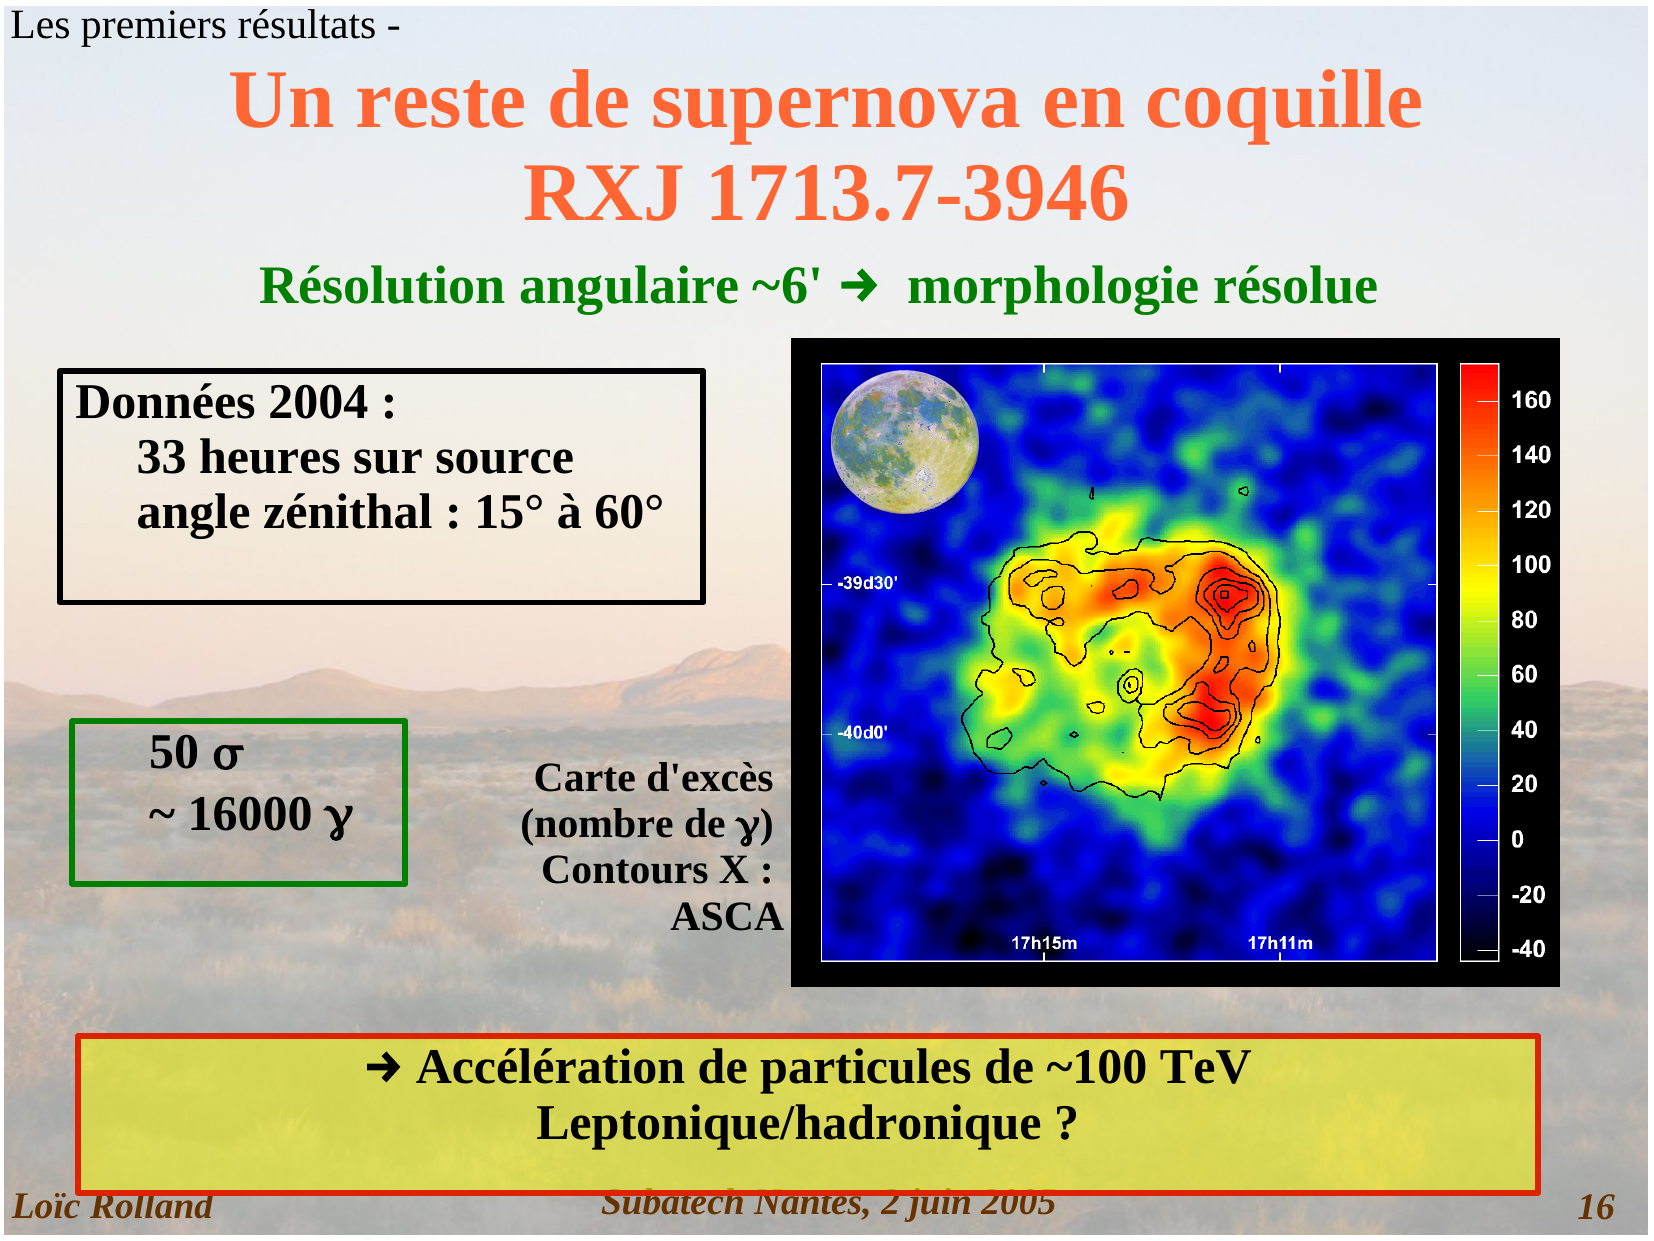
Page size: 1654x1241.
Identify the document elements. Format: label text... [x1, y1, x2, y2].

text_box Les premiers résultats - [0, 0, 1654, 59]
list 50  ~ 16000  [72, 721, 406, 884]
picture [4, 271, 1648, 1235]
text_box Carte d'excès (nombre de ) Contours X : ASCA [508, 754, 785, 1006]
text_box Données 2004 : 33 heures sur source angle zénithal : 15° à 60° [60, 370, 704, 603]
list Résolution angulaire ~6' → morphologie résolue [23, 255, 1601, 337]
text_box → Accélération de particules de ~100 TeV Leptonique/hadronique ? [77, 1036, 1538, 1193]
title Un reste de supernova en coquille RXJ 1713.7-3946 [0, 59, 1654, 271]
